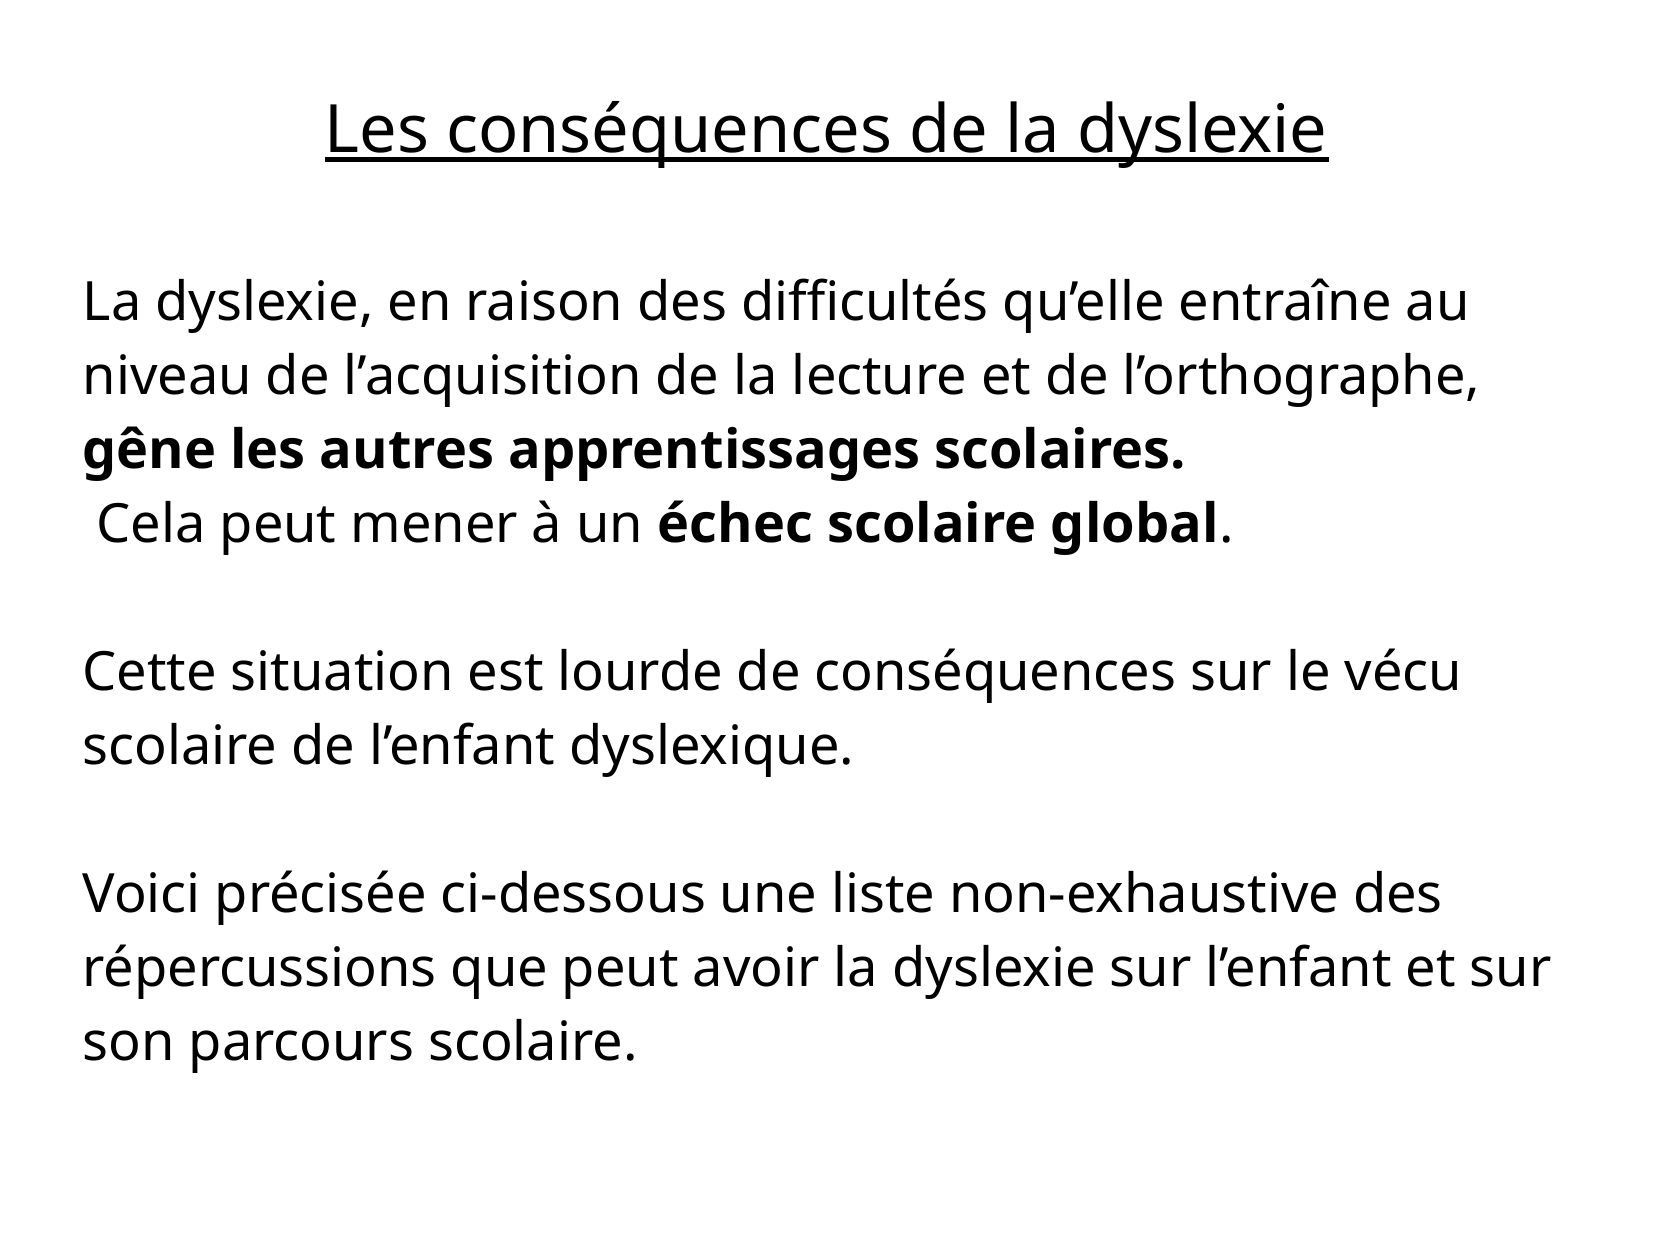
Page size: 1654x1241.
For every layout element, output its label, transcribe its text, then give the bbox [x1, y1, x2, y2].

subtitle Les conséquences de la dyslexie La dyslexie, en raison des difficultés qu’elle entraîne au niveau de l’acquisition de la lecture et de l’orthographe, gêne les autres apprentissages scolaires. Cela peut mener à un échec scolaire global. Cette situation est lourde de conséquences sur le vécu scolaire de l’enfant dyslexique. Voici précisée ci-dessous une liste non-exhaustive des répercussions que peut avoir la dyslexie sur l’enfant et sur son parcours scolaire. [82, 49, 1571, 1109]
